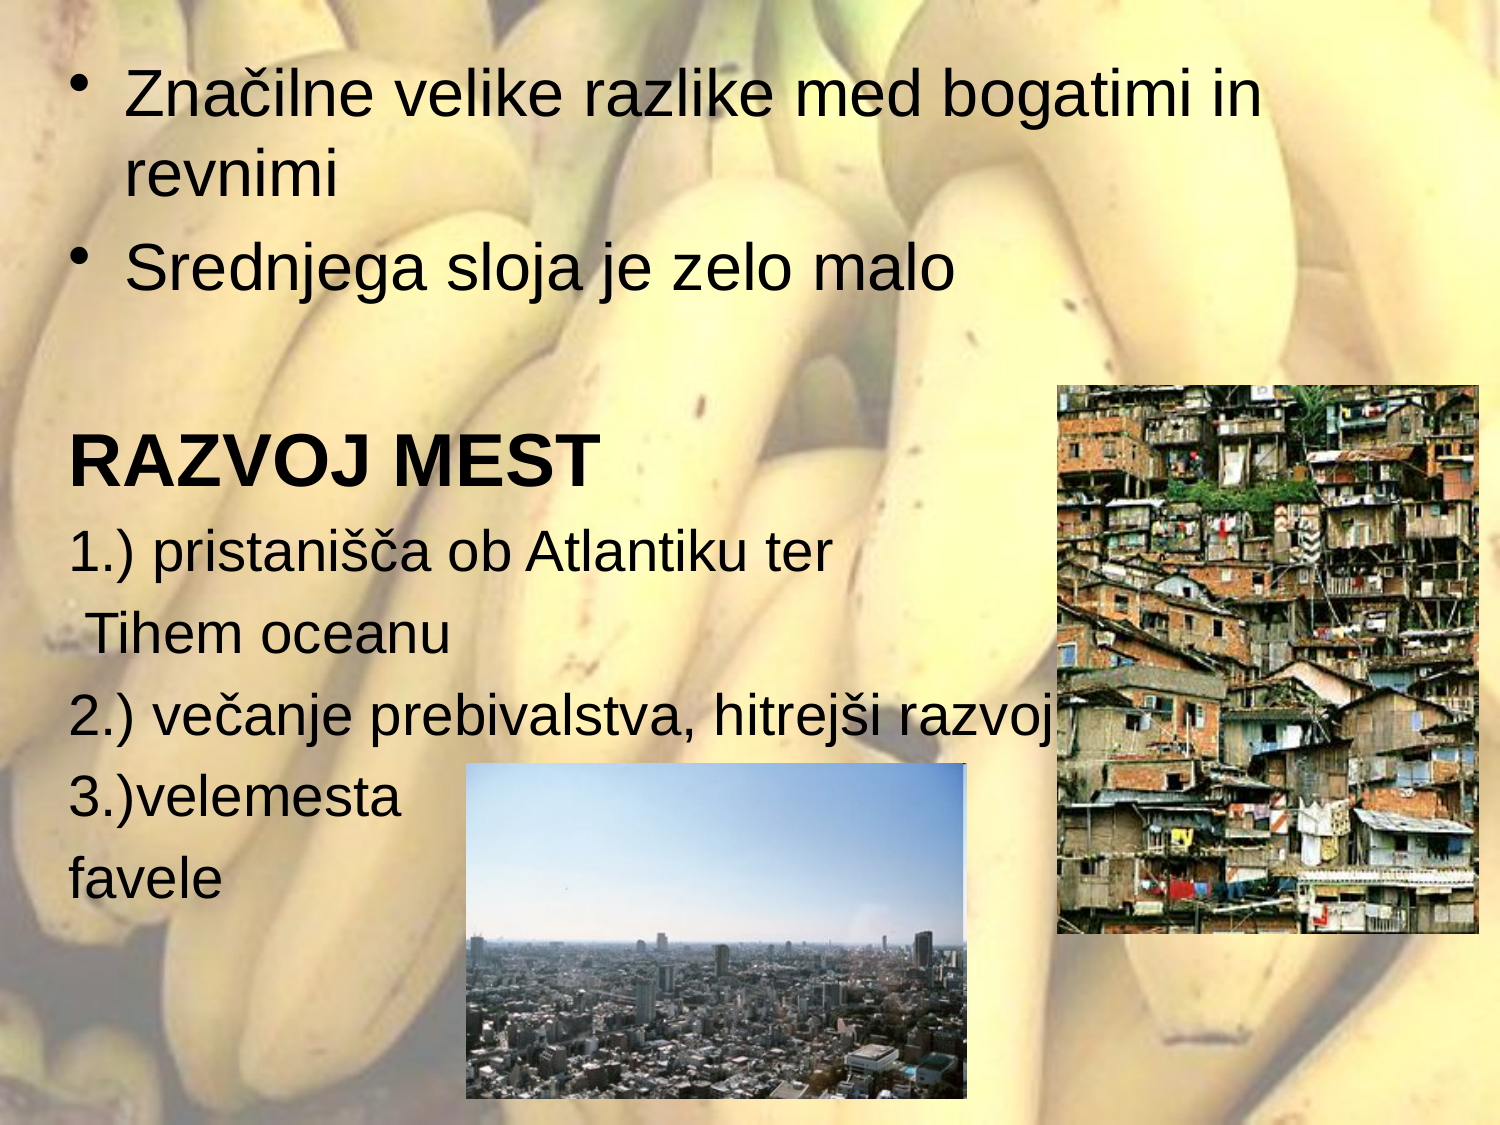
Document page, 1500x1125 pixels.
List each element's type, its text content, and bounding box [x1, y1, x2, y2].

picture [0, 0, 1500, 1125]
list Značilne velike razlike med bogatimi in revnimi Srednjega sloja je zelo malo RAZVOJ MEST 1.) pristanišča ob Atlantiku ter Tihem oceanu 2.) večanje prebivalstva, hitrejši razvoj 3.)velemesta favele [53, 42, 1425, 1005]
